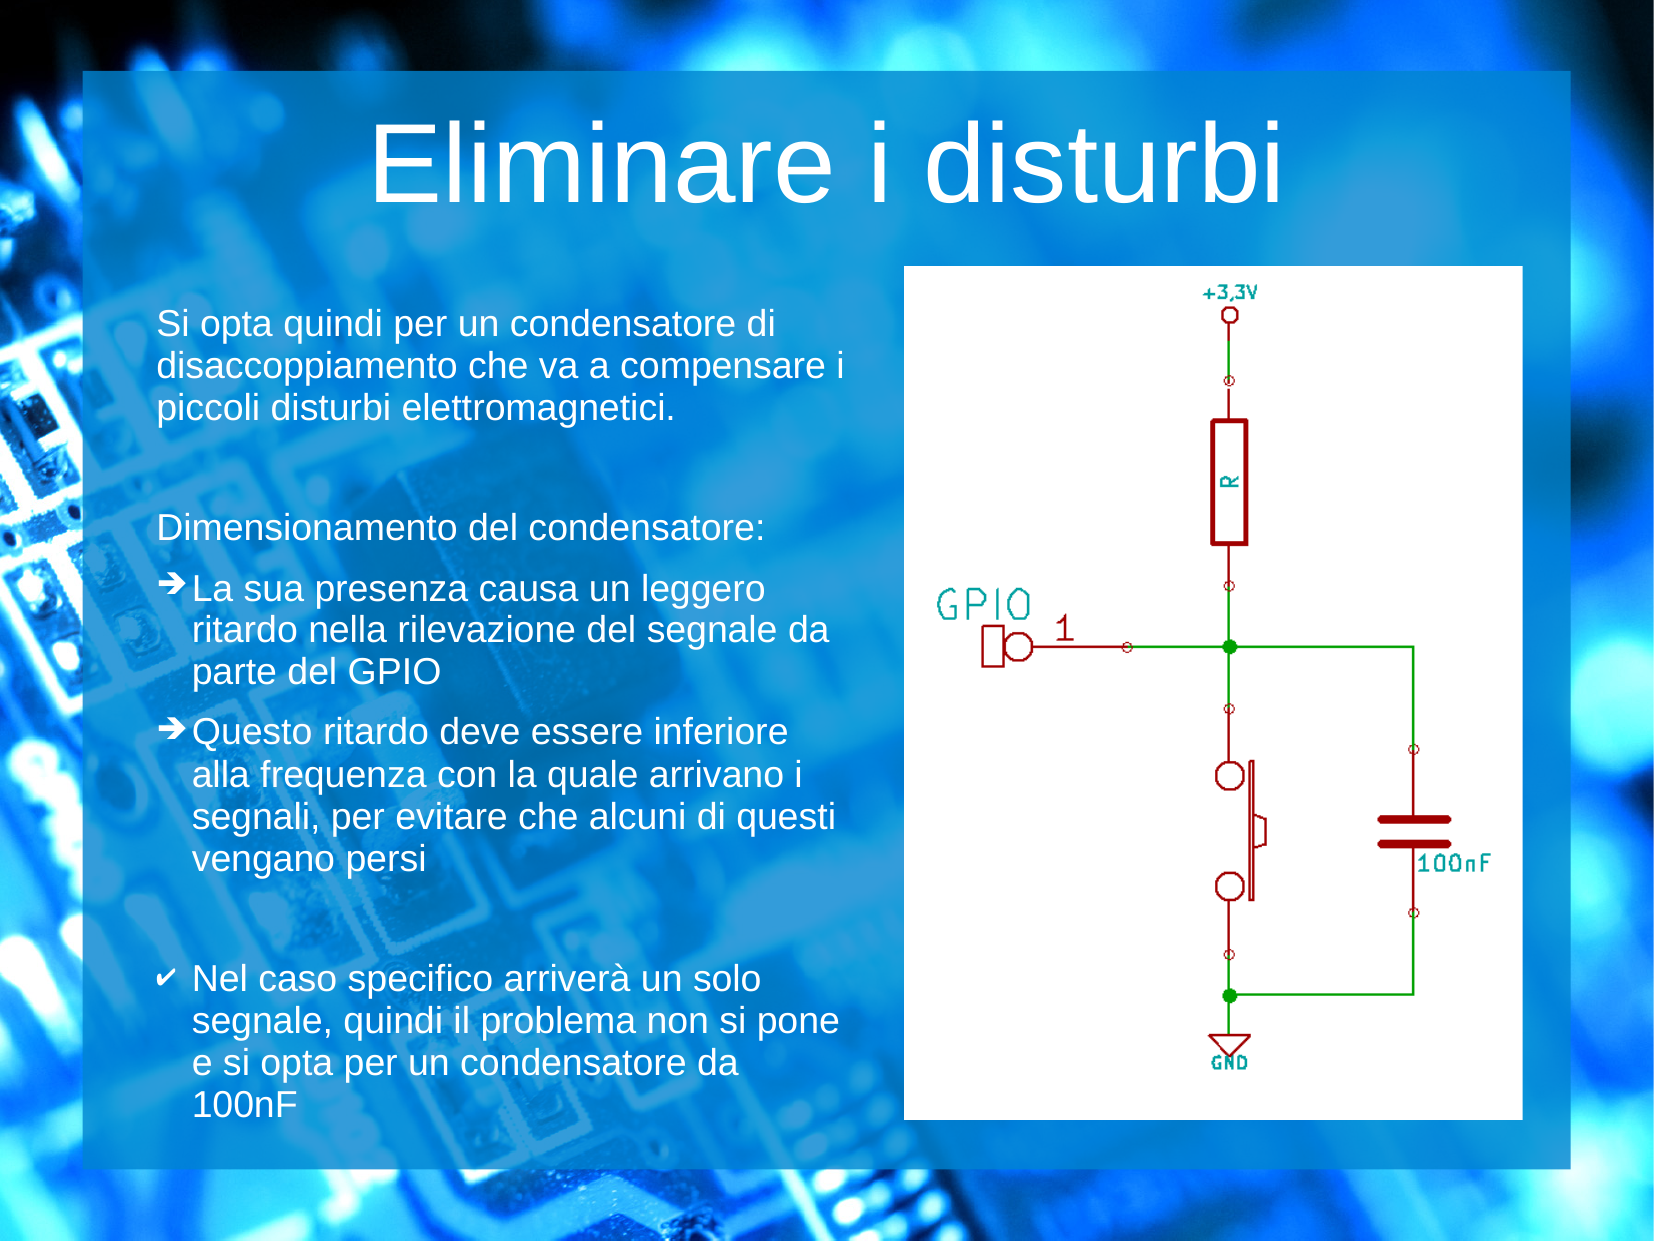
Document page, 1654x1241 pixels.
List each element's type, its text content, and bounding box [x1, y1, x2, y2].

title Eliminare i disturbi [82, 70, 1571, 257]
text_box [82, 257, 1571, 1170]
text_box Si opta quindi per un condensatore di disaccoppiamento che va a compensare i piccoli disturbi elettromagnetici. Dimensionamento del condensatore: La sua presenza causa un leggero ritardo nella rilevazione del segnale da parte del GPIO Questo ritardo deve essere inferiore alla frequenza con la quale arrivano i segnali, per evitare che alcuni di questi vengano persi Nel caso specifico arriverà un solo segnale, quindi il problema non si pone e si opta per un condensatore da 100nF [141, 295, 863, 1133]
picture [0, 0, 1654, 1241]
